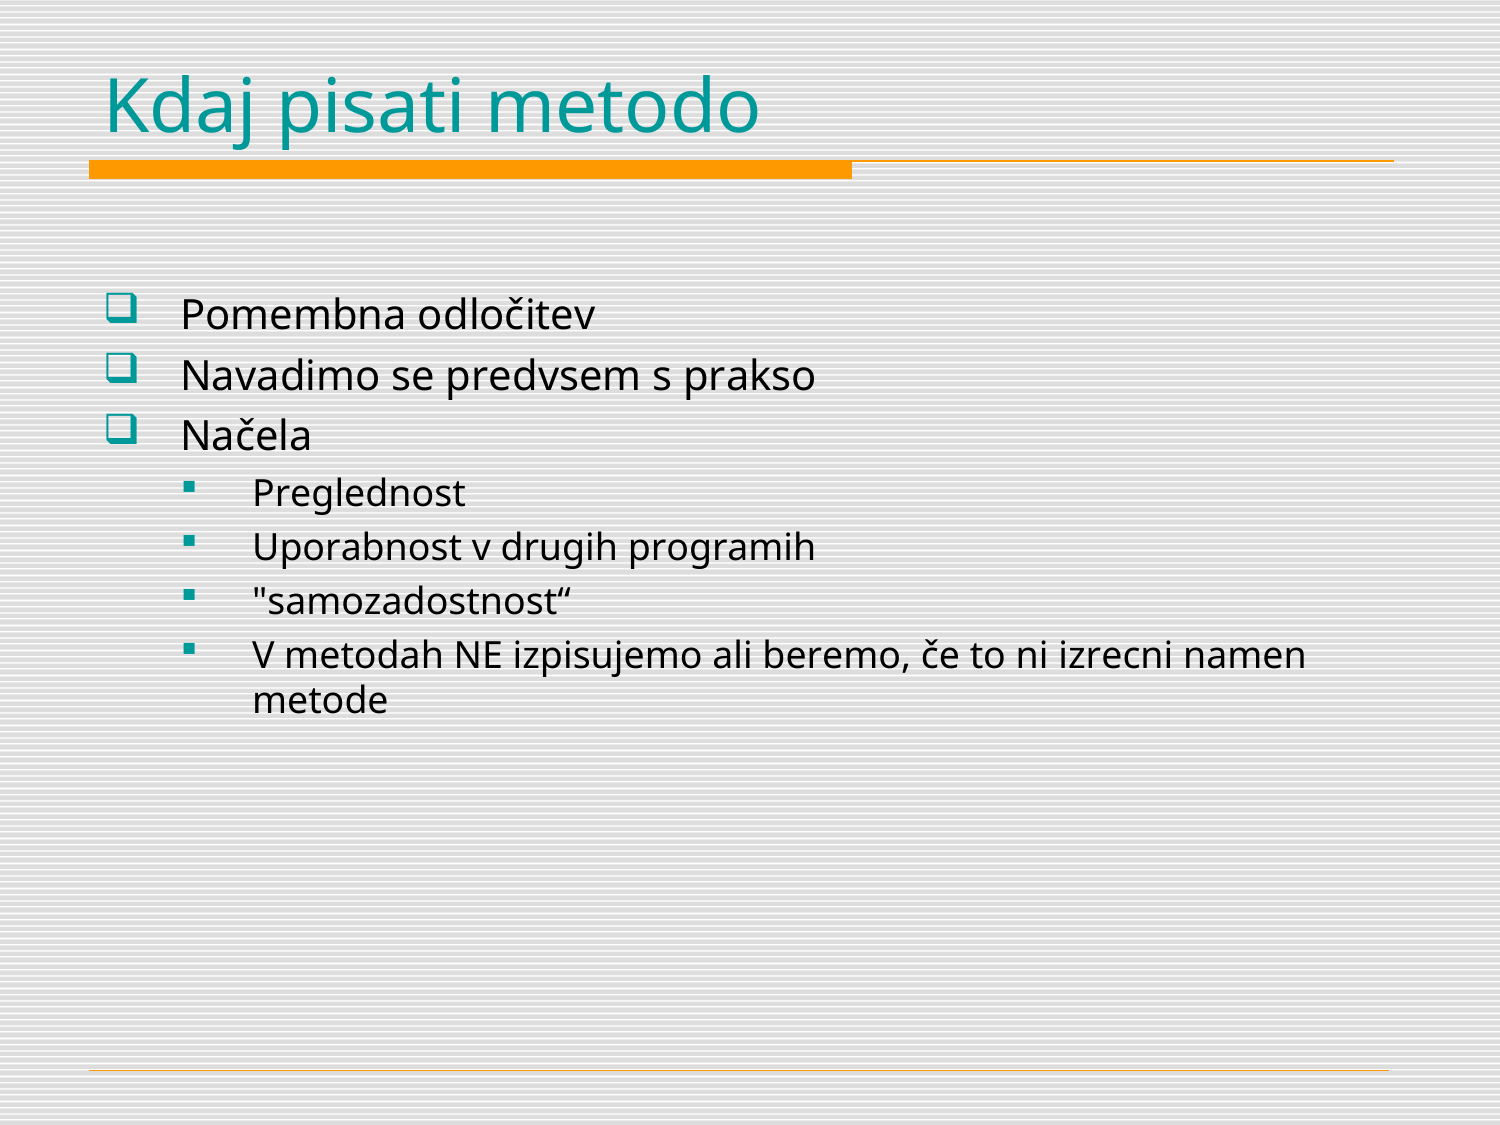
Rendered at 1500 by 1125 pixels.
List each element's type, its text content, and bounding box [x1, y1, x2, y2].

title Kdaj pisati metodo [88, 42, 1401, 155]
list Pomembna odločitev Navadimo se predvsem s prakso Načela Preglednost Uporabnost v drugih programih "samozadostnost“ V metodah NE izpisujemo ali beremo, če to ni izrecni namen metode [88, 220, 1401, 1059]
picture [0, 0, 1500, 1125]
